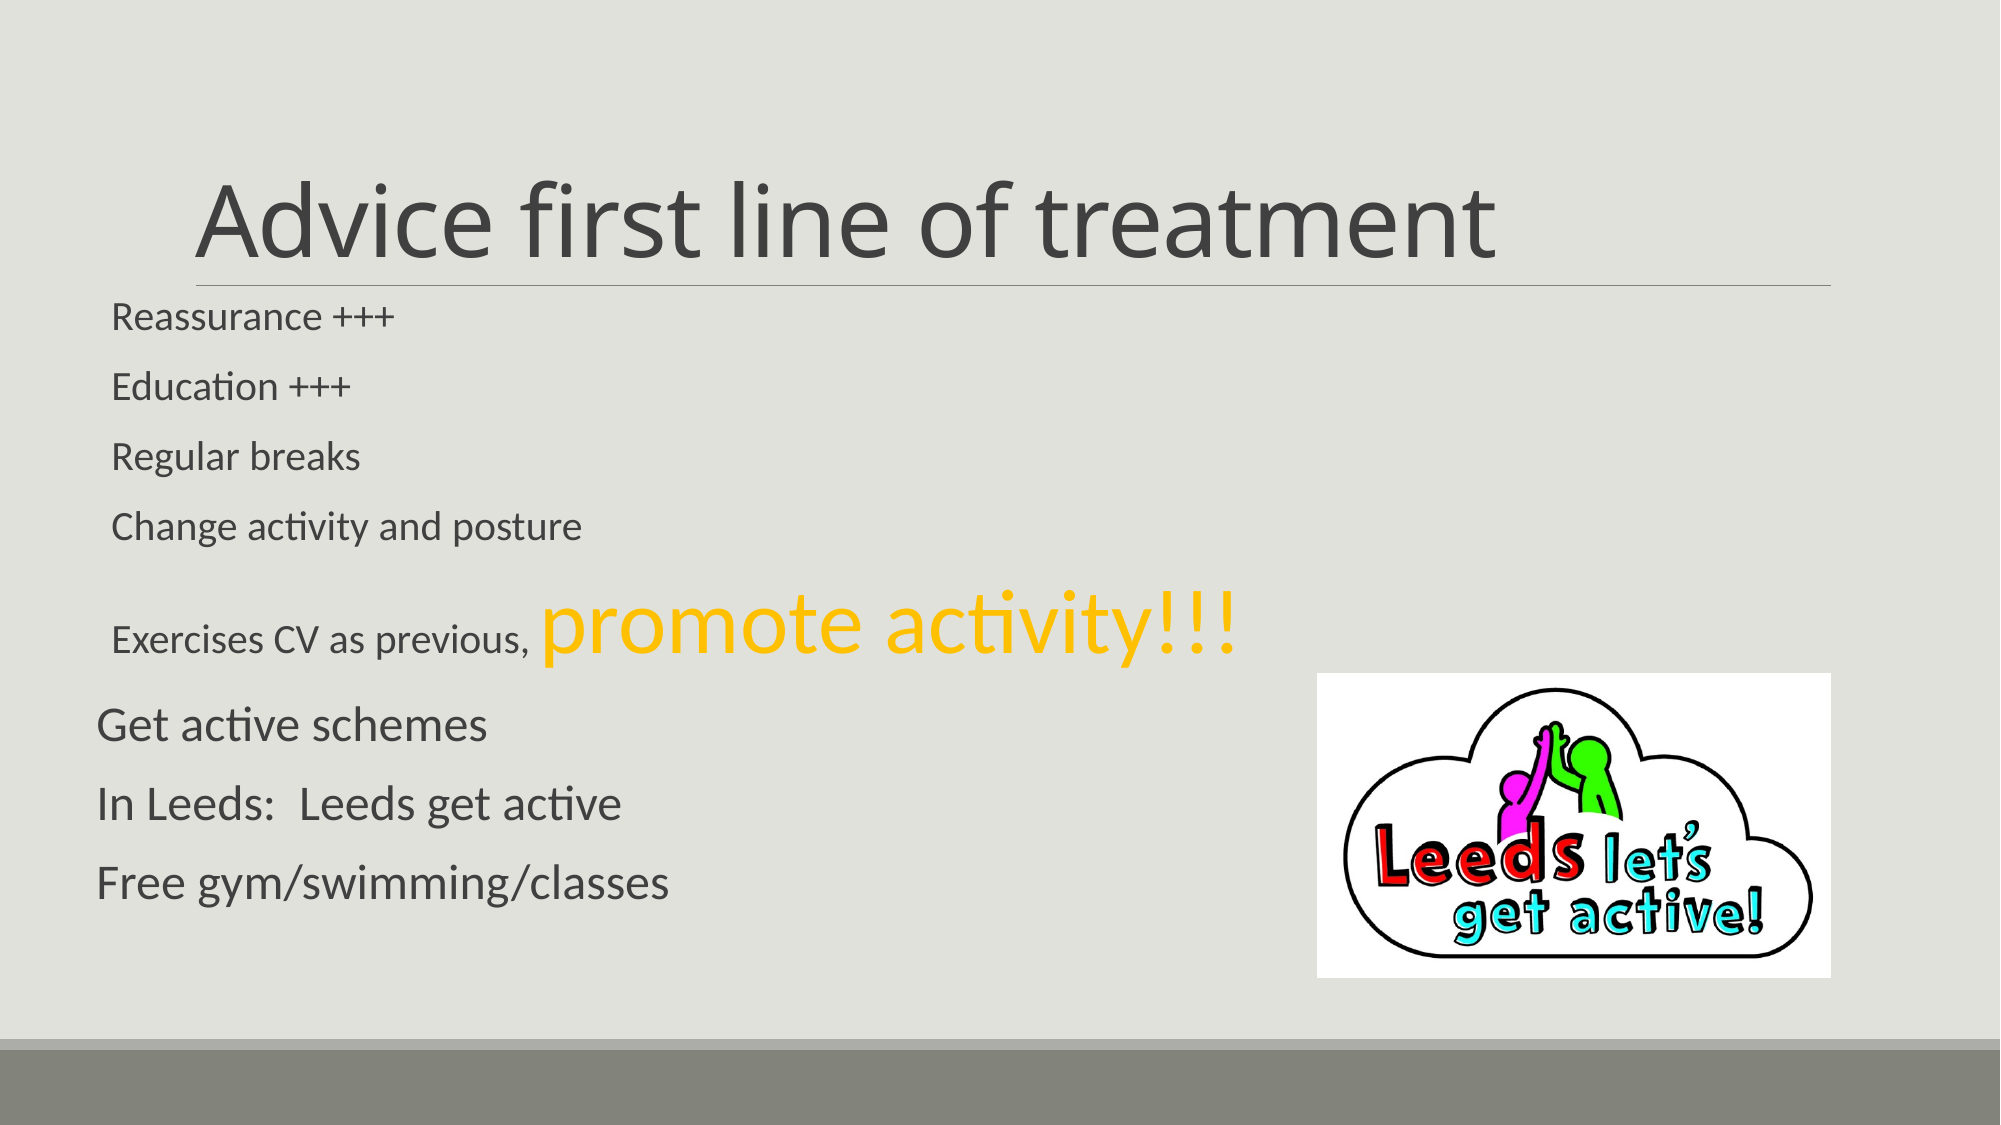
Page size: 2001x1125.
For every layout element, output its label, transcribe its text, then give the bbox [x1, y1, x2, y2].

list Reassurance +++ Education +++ Regular breaks Change activity and posture Exercises CV as previous, promote activity!!! Get active schemes In Leeds: Leeds get active Free gym/swimming/classes [96, 287, 1914, 1001]
title Advice first line of treatment [180, 47, 1831, 286]
picture [1317, 673, 1831, 978]
